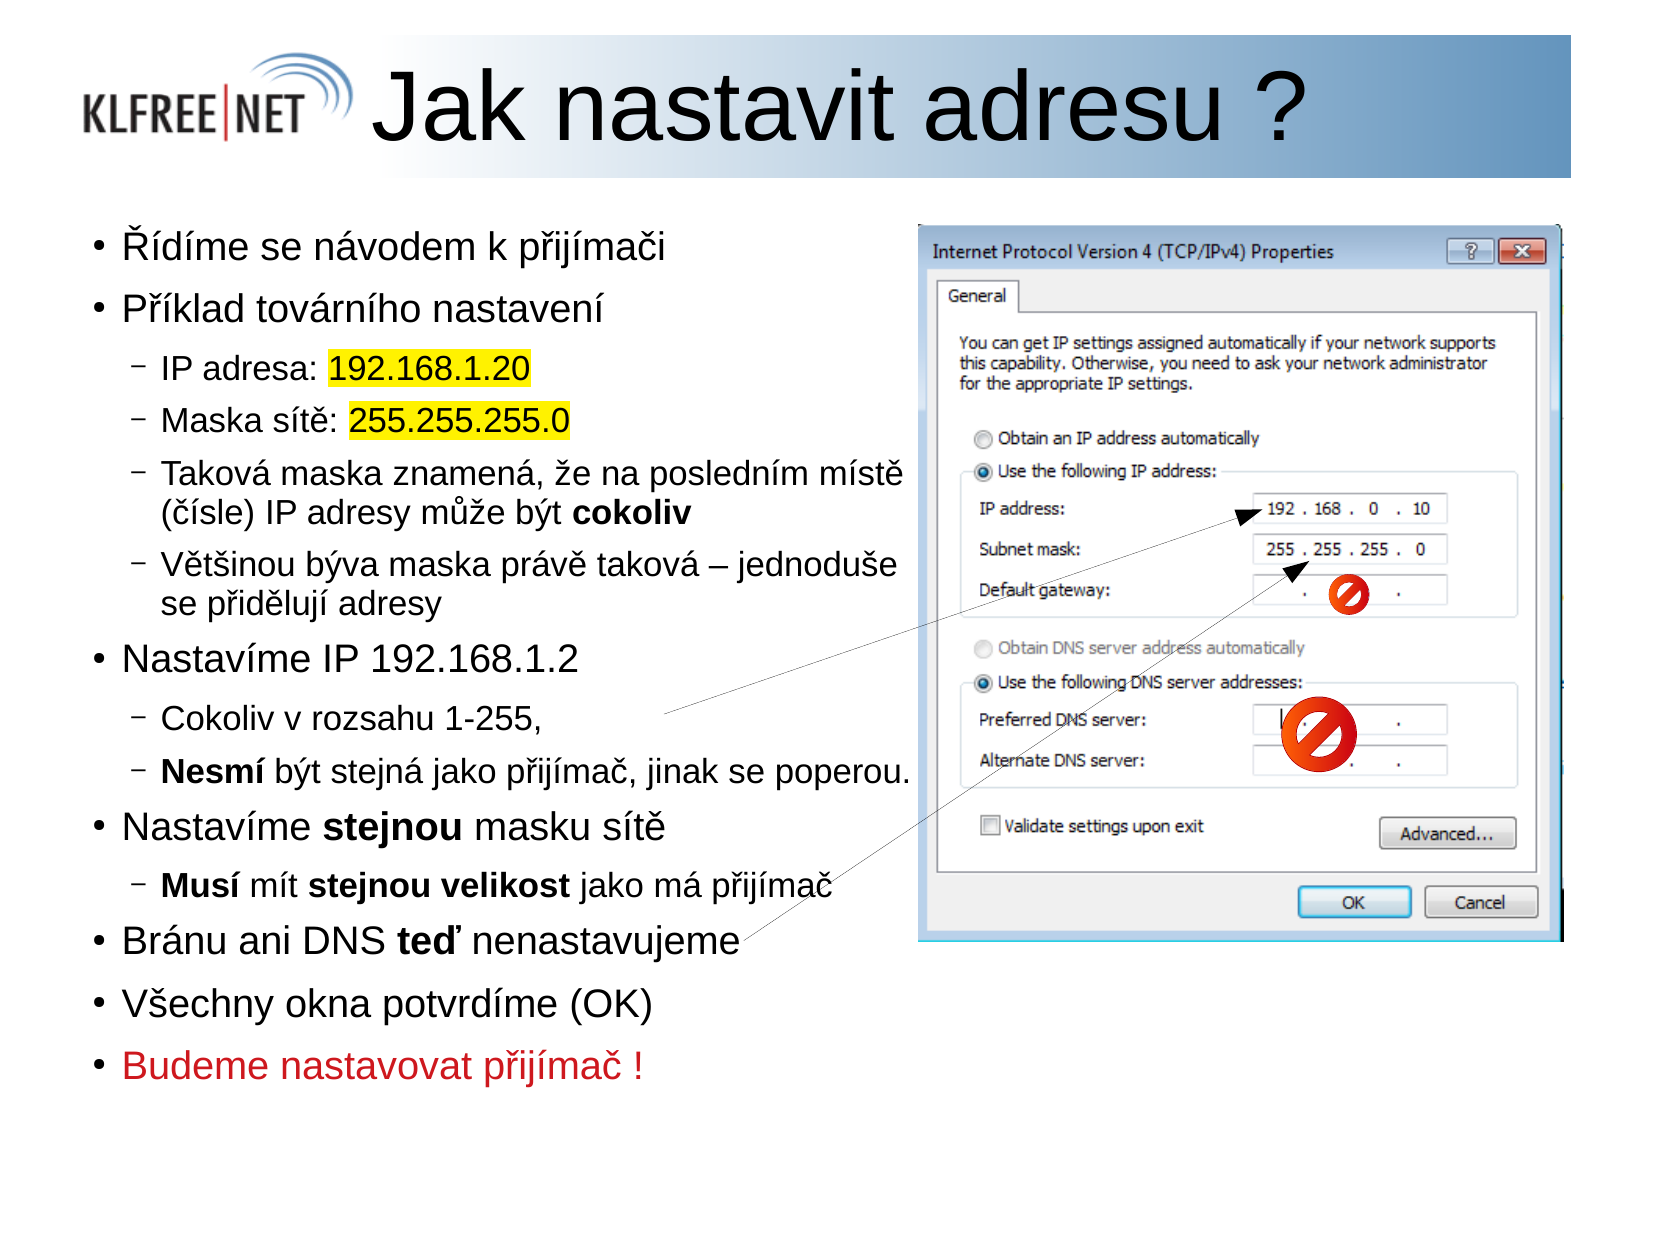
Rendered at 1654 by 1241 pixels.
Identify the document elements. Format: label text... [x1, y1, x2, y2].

picture [918, 224, 1564, 942]
title Jak nastavit adresu ? [371, 47, 1560, 166]
picture [59, 11, 372, 201]
list Řídíme se návodem k přijímači Příklad továrního nastavení IP adresa: 192.168.1.20 Maska sítě: 255.255.255.0 Taková maska znamená, že na posledním místě (čísle) IP adresy může být cokoliv Většinou býva maska právě taková – jednoduše se přidělují adresy Nastavíme IP 192.168.1.2 Cokoliv v rozsahu 1-255, Nesmí být stejná jako přijímač, jinak se poperou. Nastavíme stejnou masku sítě Musí mít stejnou velikost jako má přijímač Bránu ani DNS teď nenastavujeme Všechny okna potvrdíme (OK) Budeme nastavovat přijímač ! [82, 224, 919, 1111]
